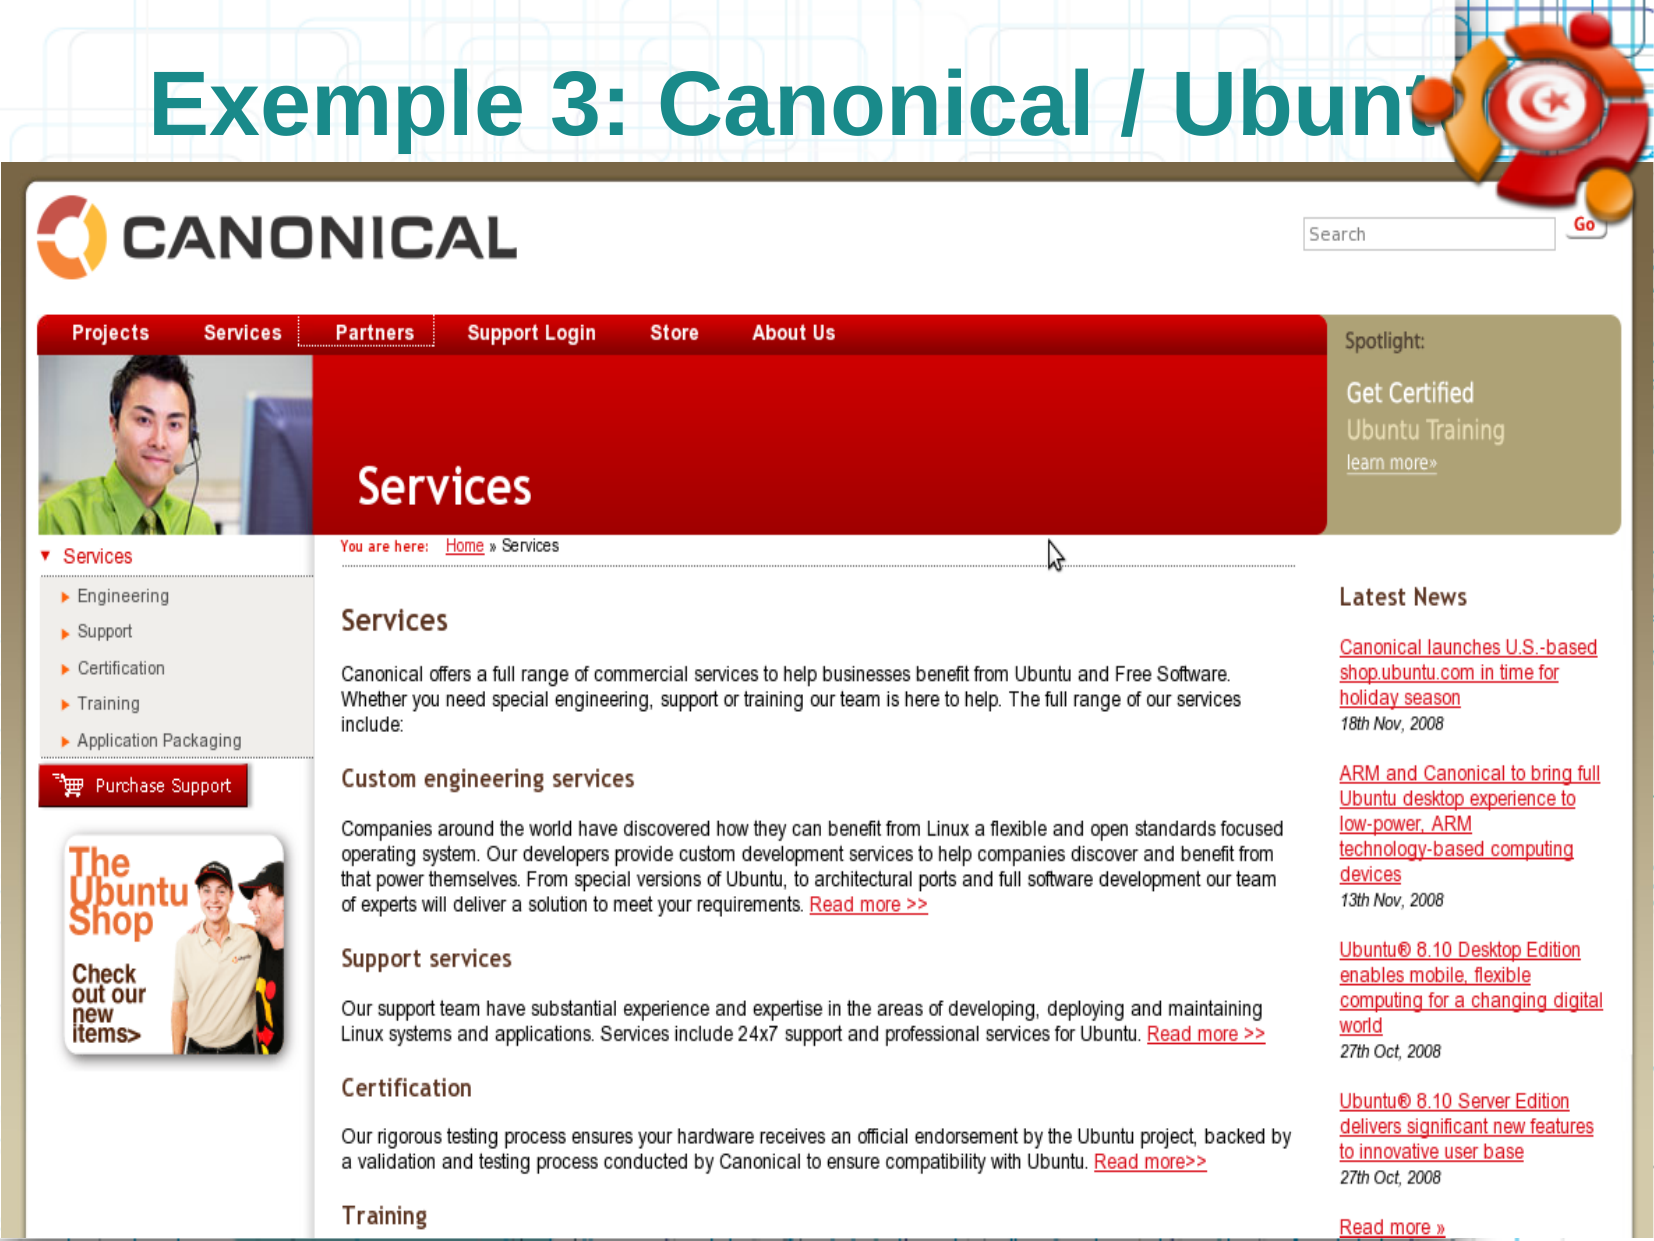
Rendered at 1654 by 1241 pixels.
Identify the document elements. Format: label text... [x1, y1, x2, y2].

picture [0, 0, 1654, 1241]
title Exemple 3: Canonical / Ubuntu [76, 7, 1405, 162]
